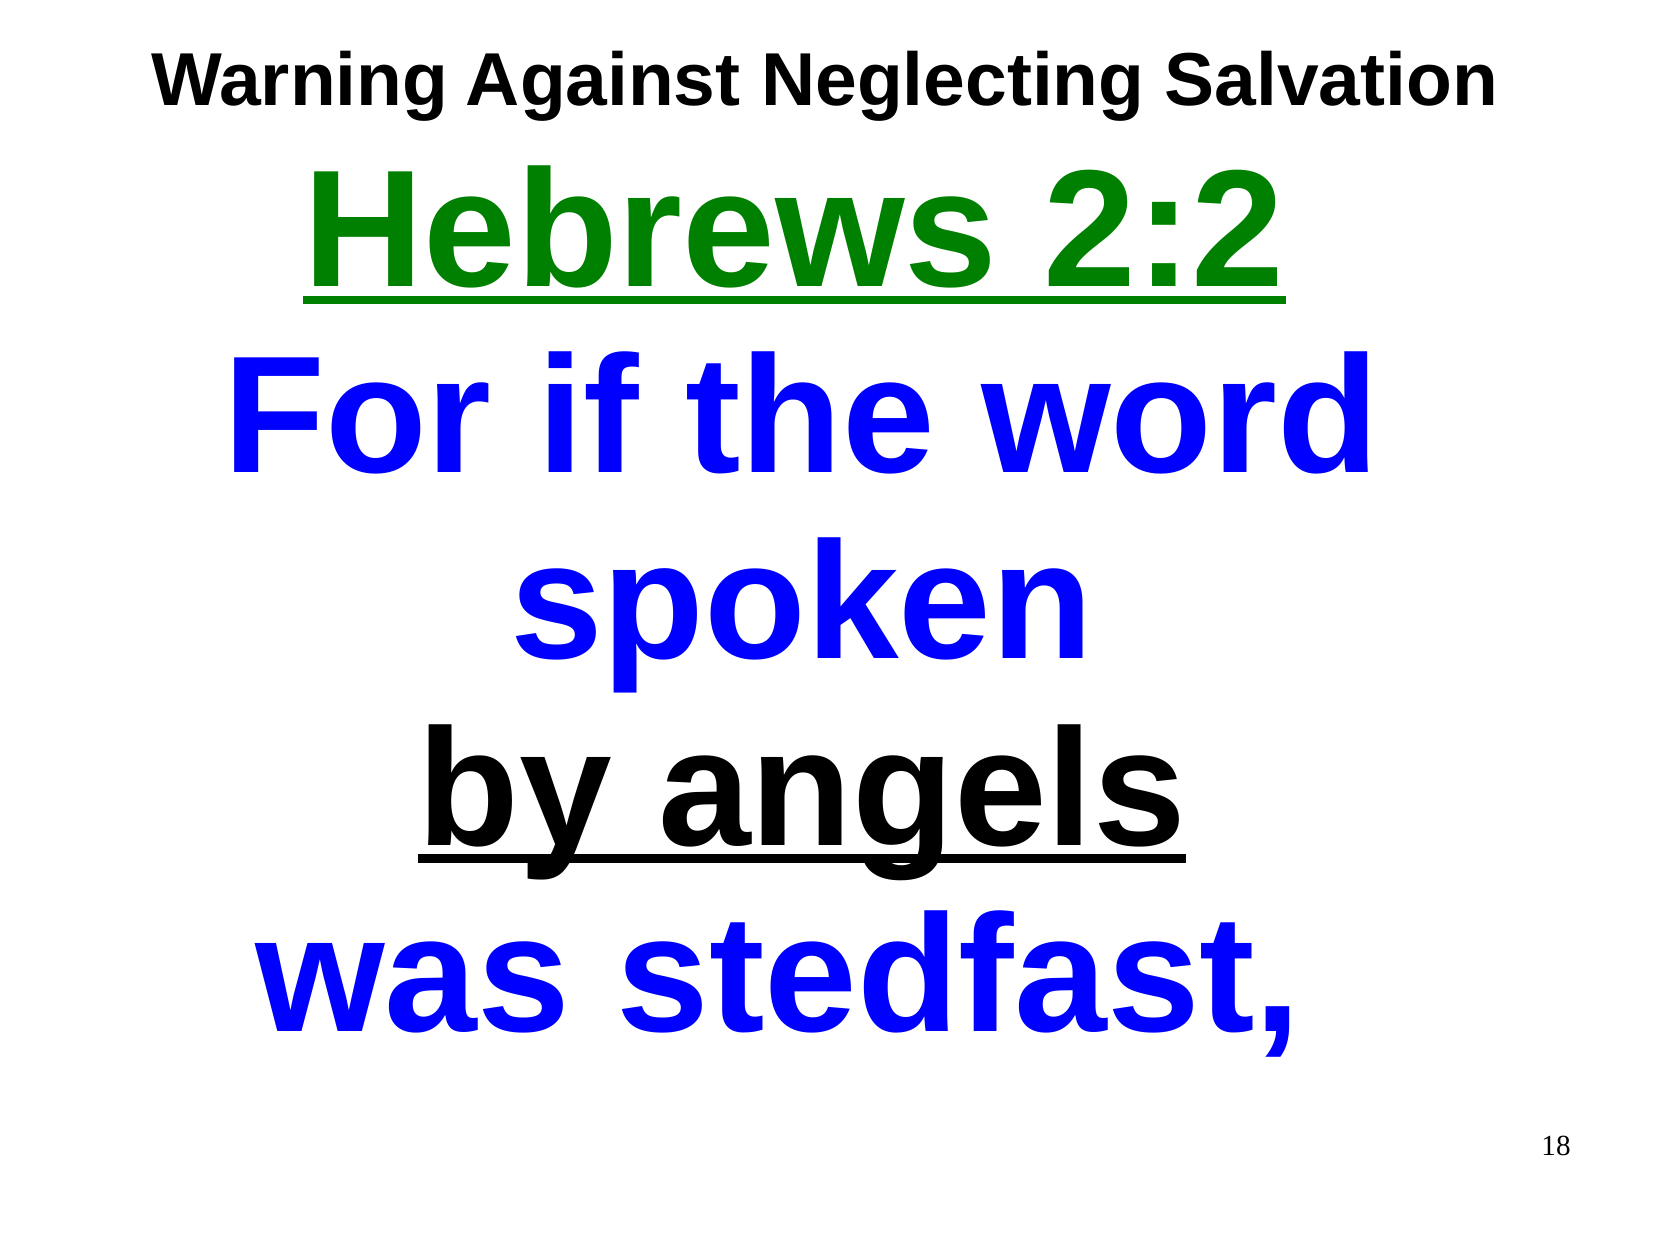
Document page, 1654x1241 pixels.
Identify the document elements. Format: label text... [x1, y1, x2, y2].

list Warning Against Neglecting Salvation Hebrews 2:2 For if the word spoken by angels was stedfast, [37, 37, 1613, 1238]
